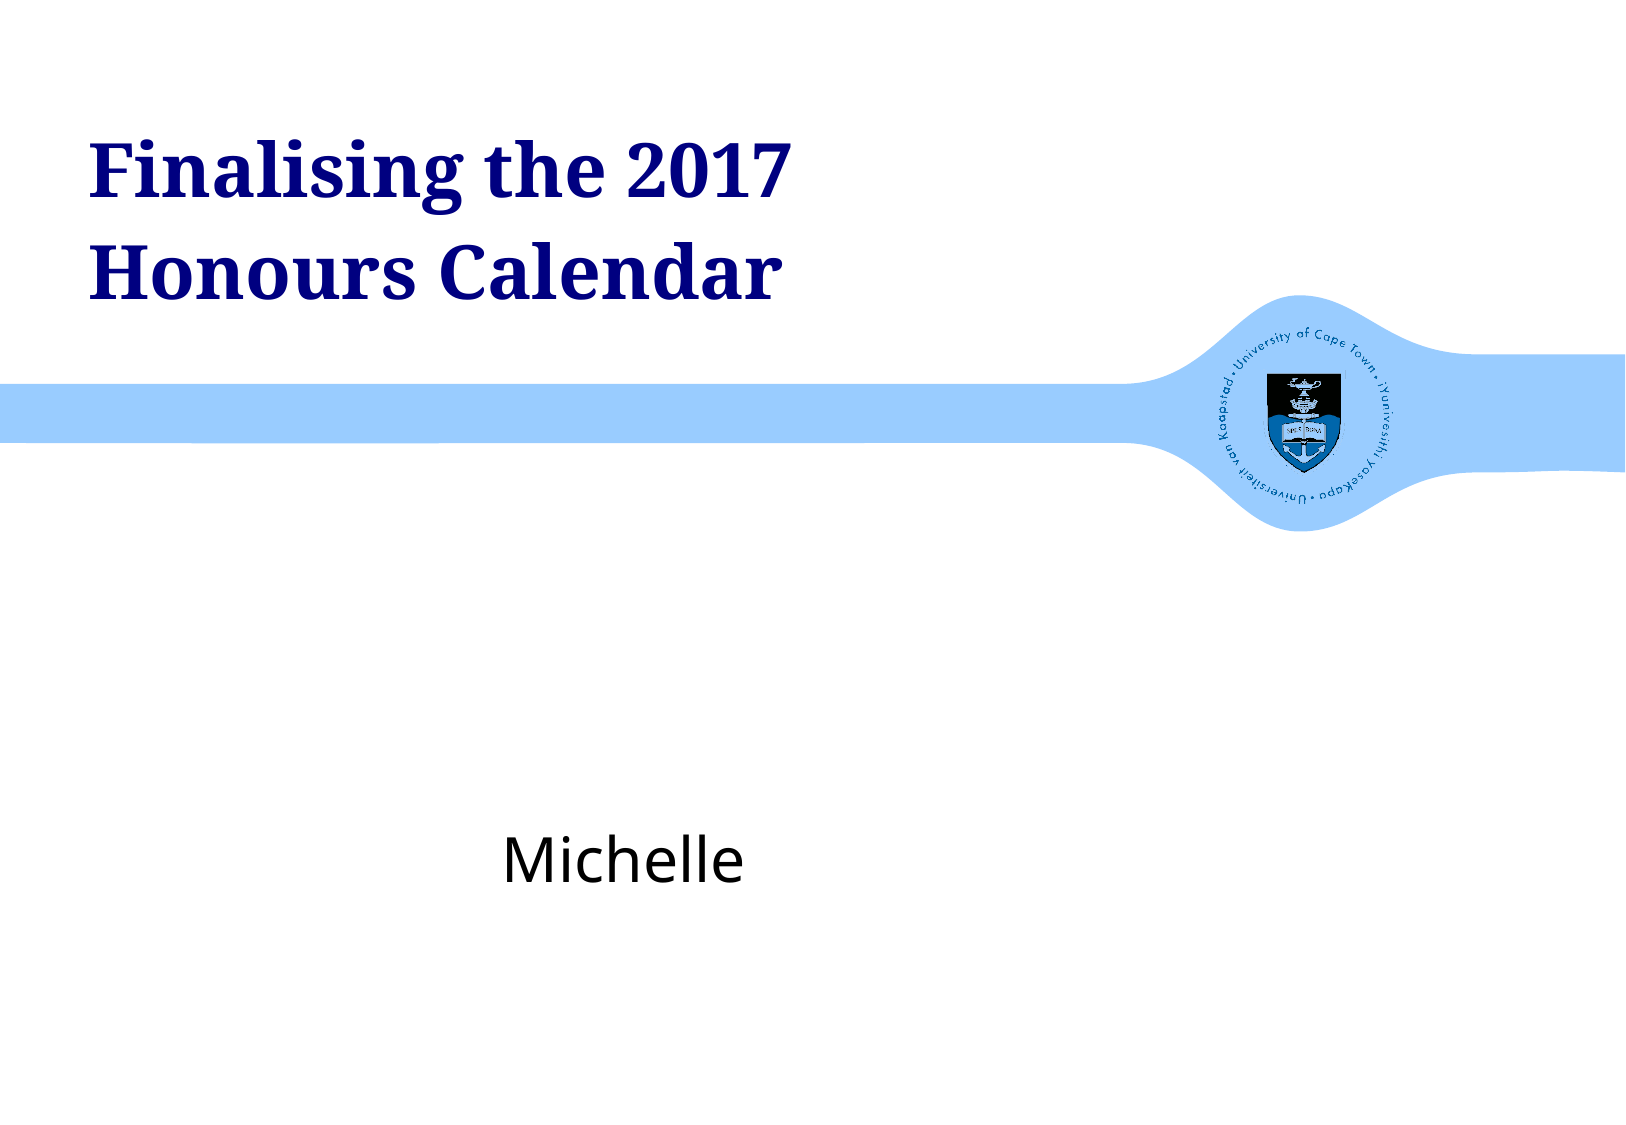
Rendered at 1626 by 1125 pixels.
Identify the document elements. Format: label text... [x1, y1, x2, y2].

picture [1178, 305, 1416, 527]
subtitle Michelle [88, 486, 1160, 1125]
title Finalising the 2017 Honours Calendar [88, 88, 1133, 352]
